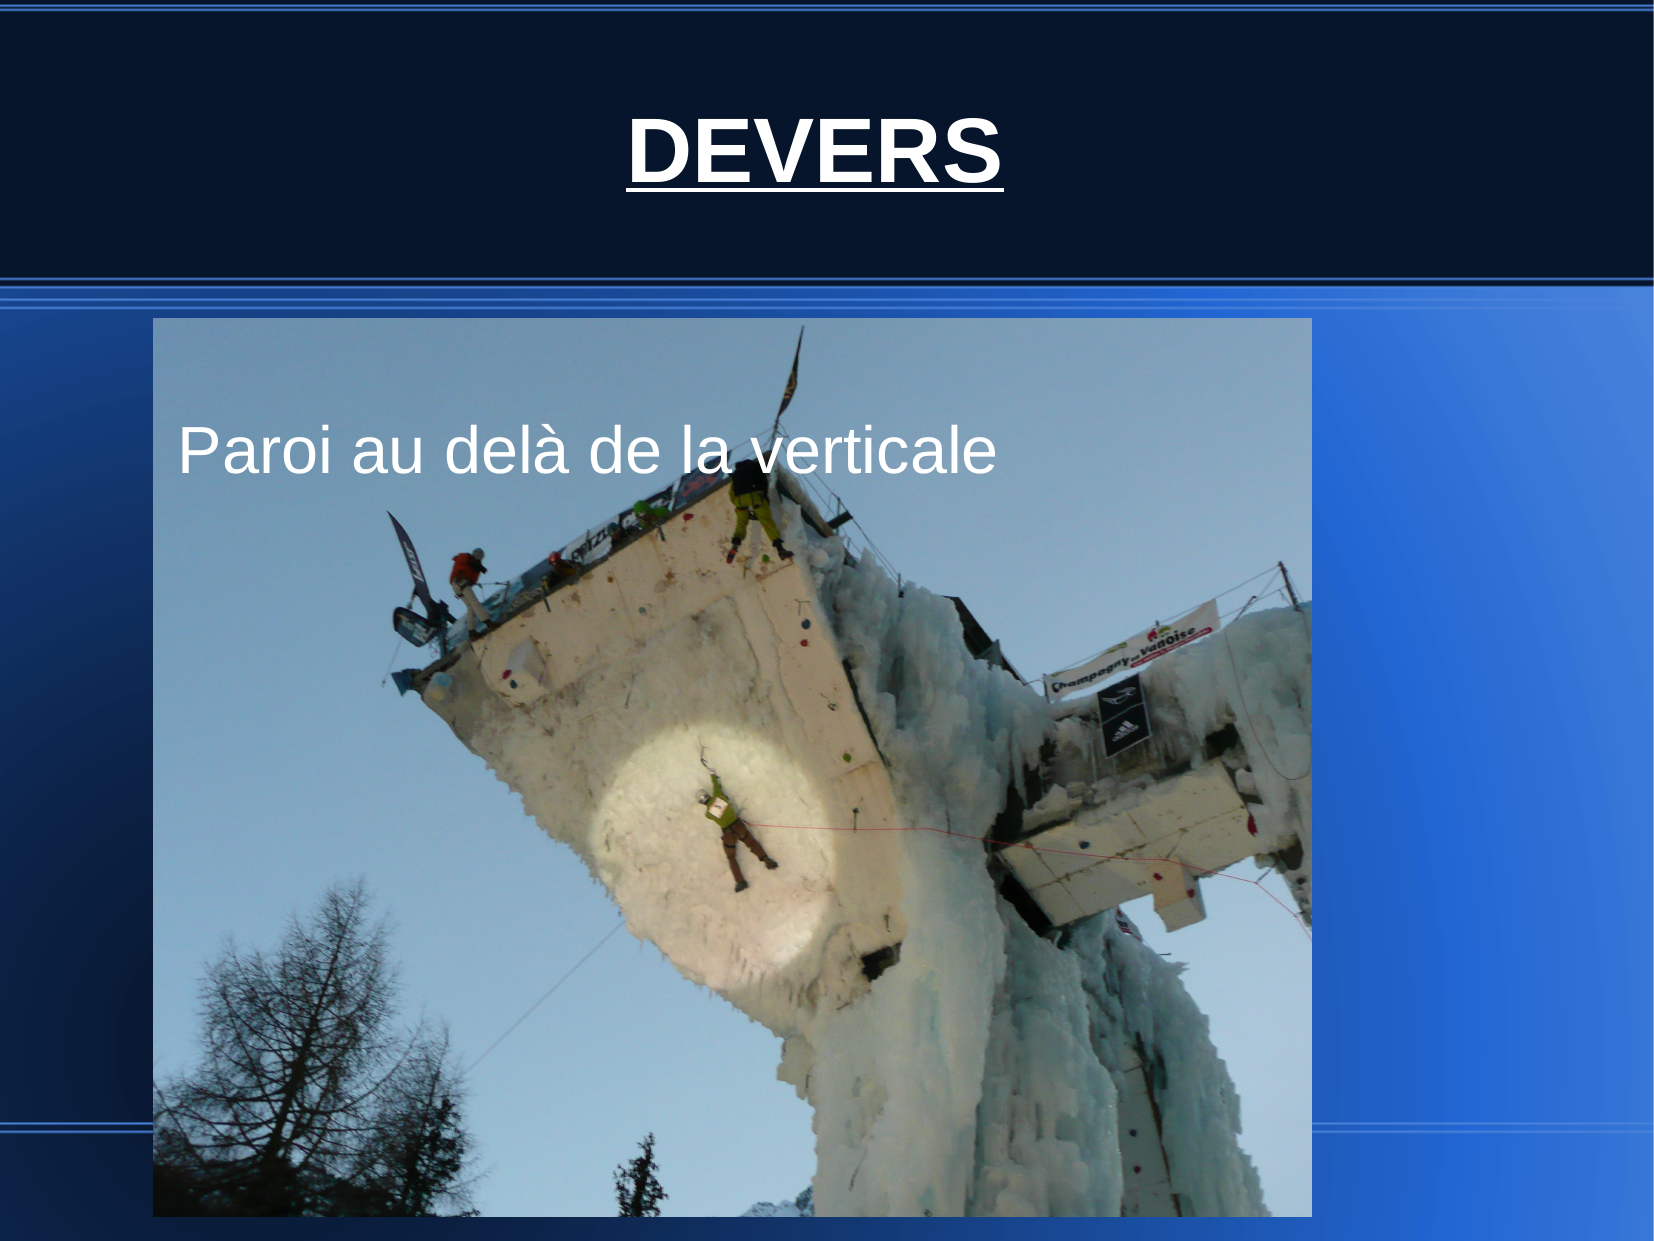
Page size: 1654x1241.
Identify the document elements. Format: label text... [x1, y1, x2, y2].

title DEVERS [70, 47, 1560, 255]
picture [0, 0, 1654, 1241]
list Paroi au delà de la verticale [88, 413, 1571, 1109]
